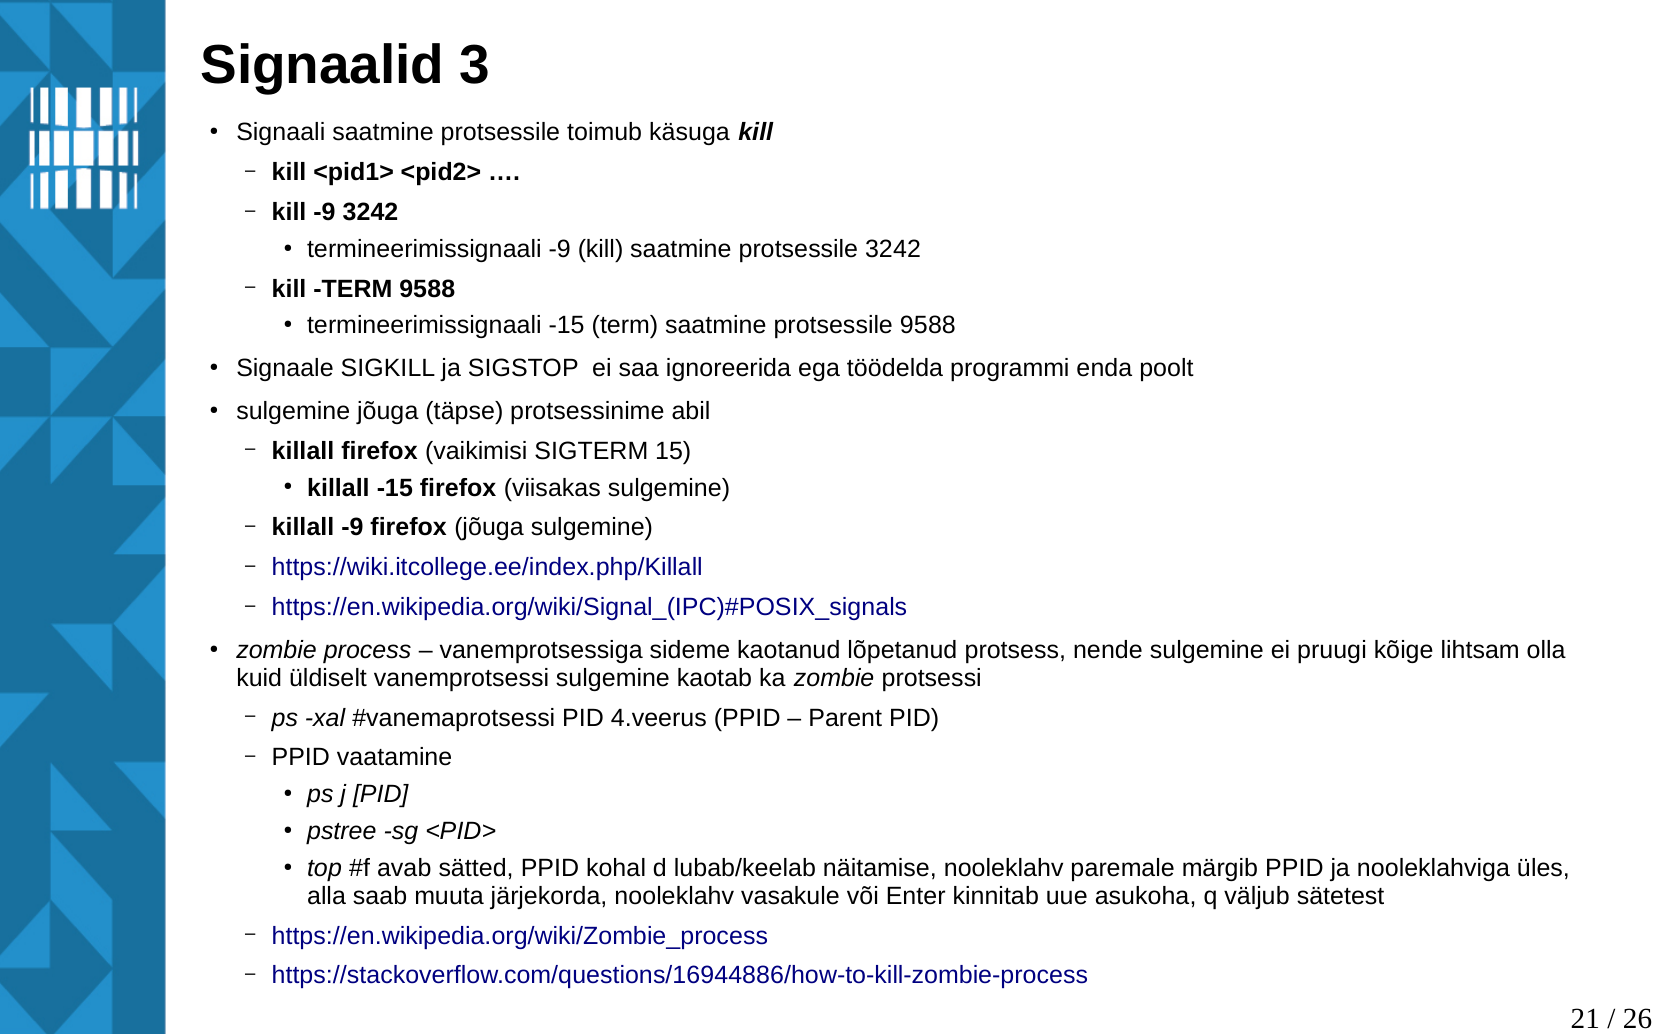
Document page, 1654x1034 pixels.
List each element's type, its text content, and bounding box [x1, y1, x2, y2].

list Signaali saatmine protsessile toimub käsuga kill kill <pid1> <pid2> …. kill -9 3242 termineerimissignaali -9 (kill) saatmine protsessile 3242 kill -TERM 9588 termineerimissignaali -15 (term) saatmine protsessile 9588 Signaale SIGKILL ja SIGSTOP ei saa ignoreerida ega töödelda programmi enda poolt sulgemine jõuga (täpse) protsessinime abil killall firefox (vaikimisi SIGTERM 15) killall -15 firefox (viisakas sulgemine) killall -9 firefox (jõuga sulgemine) https://wiki.itcollege.ee/index.php/Killall https://en.wikipedia.org/wiki/Signal_(IPC)#POSIX_signals zombie process – vanemprotsessiga sideme kaotanud lõpetanud protsess, nende sulgemine ei pruugi kõige lihtsam olla kuid üldiselt vanemprotsessi sulgemine kaotab ka zombie protsessi ps -xal #vanemaprotsessi PID 4.veerus (PPID – Parent PID) PPID vaatamine ps j [PID] pstree -sg <PID> top #f avab sätted, PPID kohal d lubab/keelab näitamise, nooleklahv paremale märgib PPID ja nooleklahviga üles, alla saab muuta järjekorda, nooleklahv vasakule või Enter kinnitab uue asukoha, q väljub sätetest https://en.wikipedia.org/wiki/Zombie_process https://stackoverflow.com/questions/16944886/how-to-kill-zombie-process [200, 118, 1595, 1004]
title Signaalid 3 [200, 13, 1565, 117]
